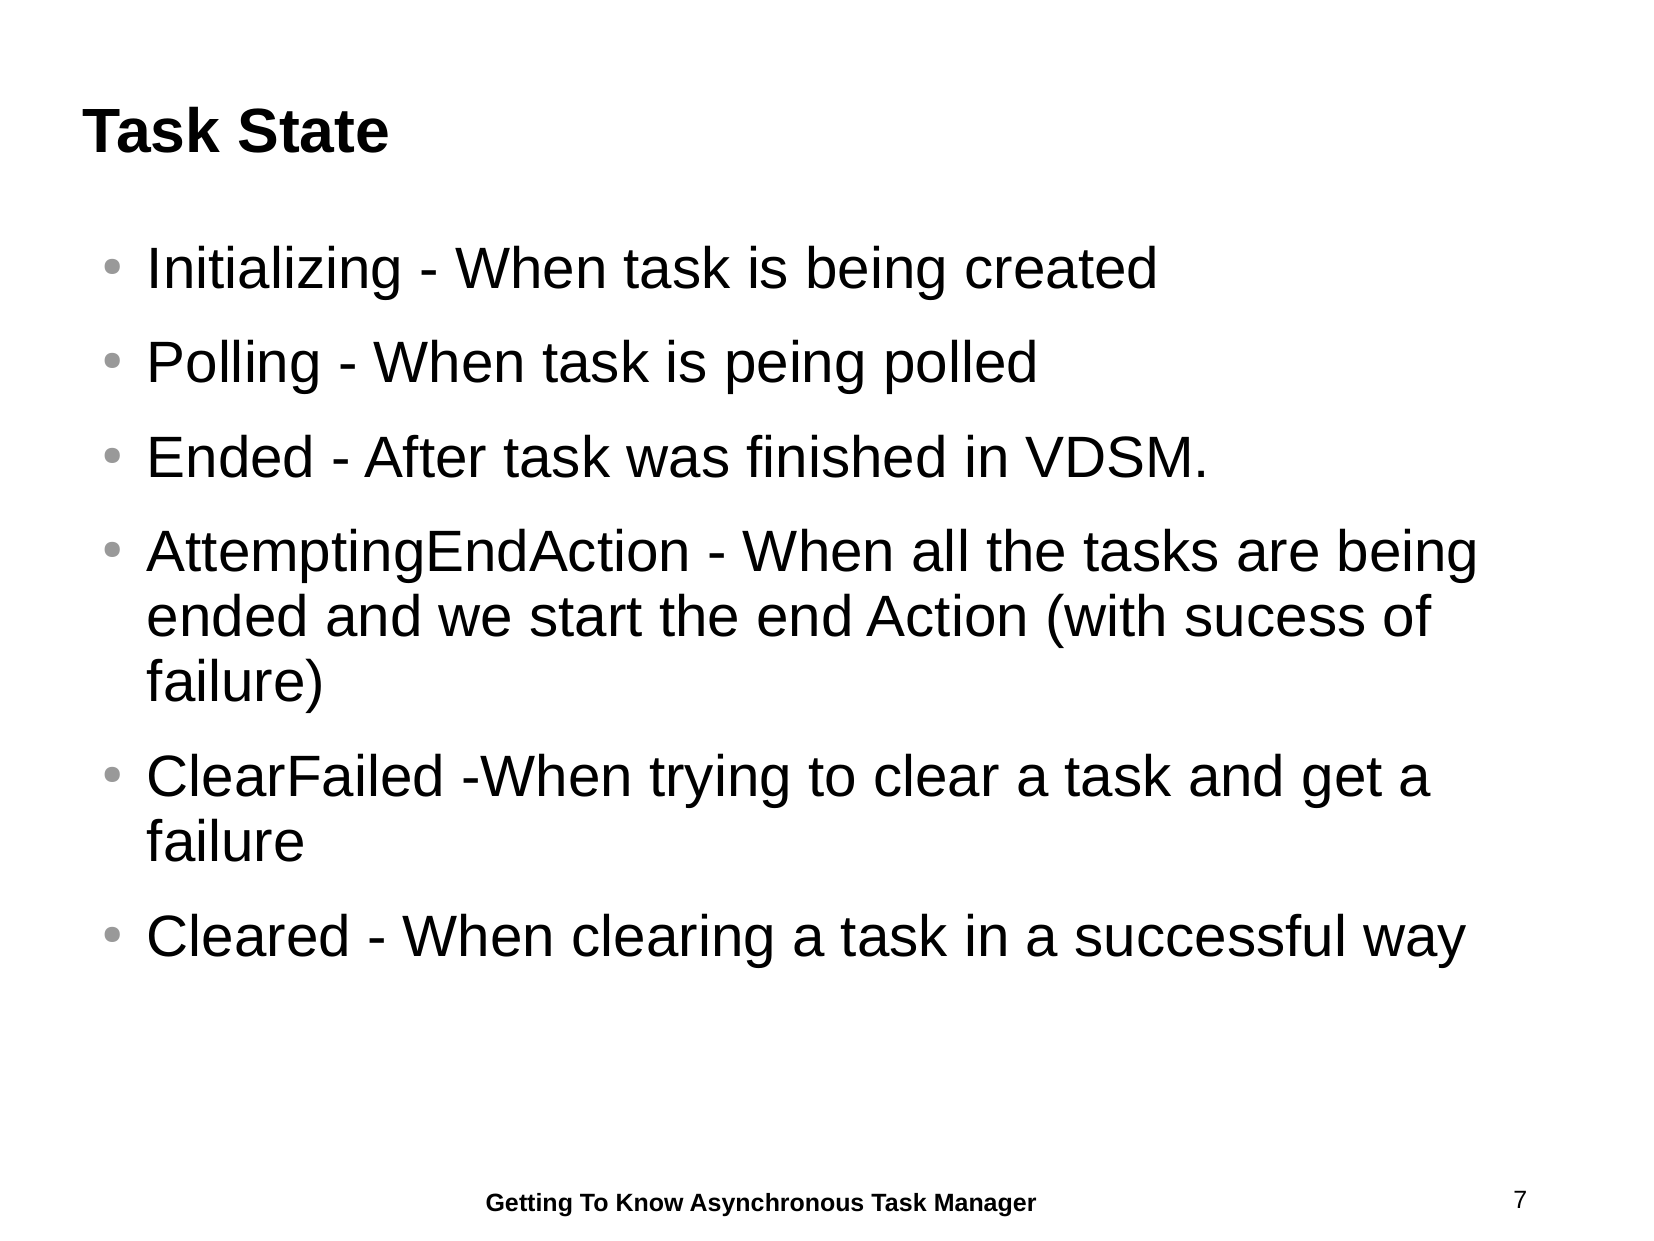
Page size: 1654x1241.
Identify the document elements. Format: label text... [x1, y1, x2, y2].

list Initializing - When task is being created Polling - When task is peing polled Ended - After task was finished in VDSM. AttemptingEndAction - When all the tasks are being ended and we start the end Action (with sucess of failure) ClearFailed -When trying to clear a task and get a failure Cleared - When clearing a task in a successful way [86, 235, 1576, 1029]
title Task State [82, 37, 1303, 226]
